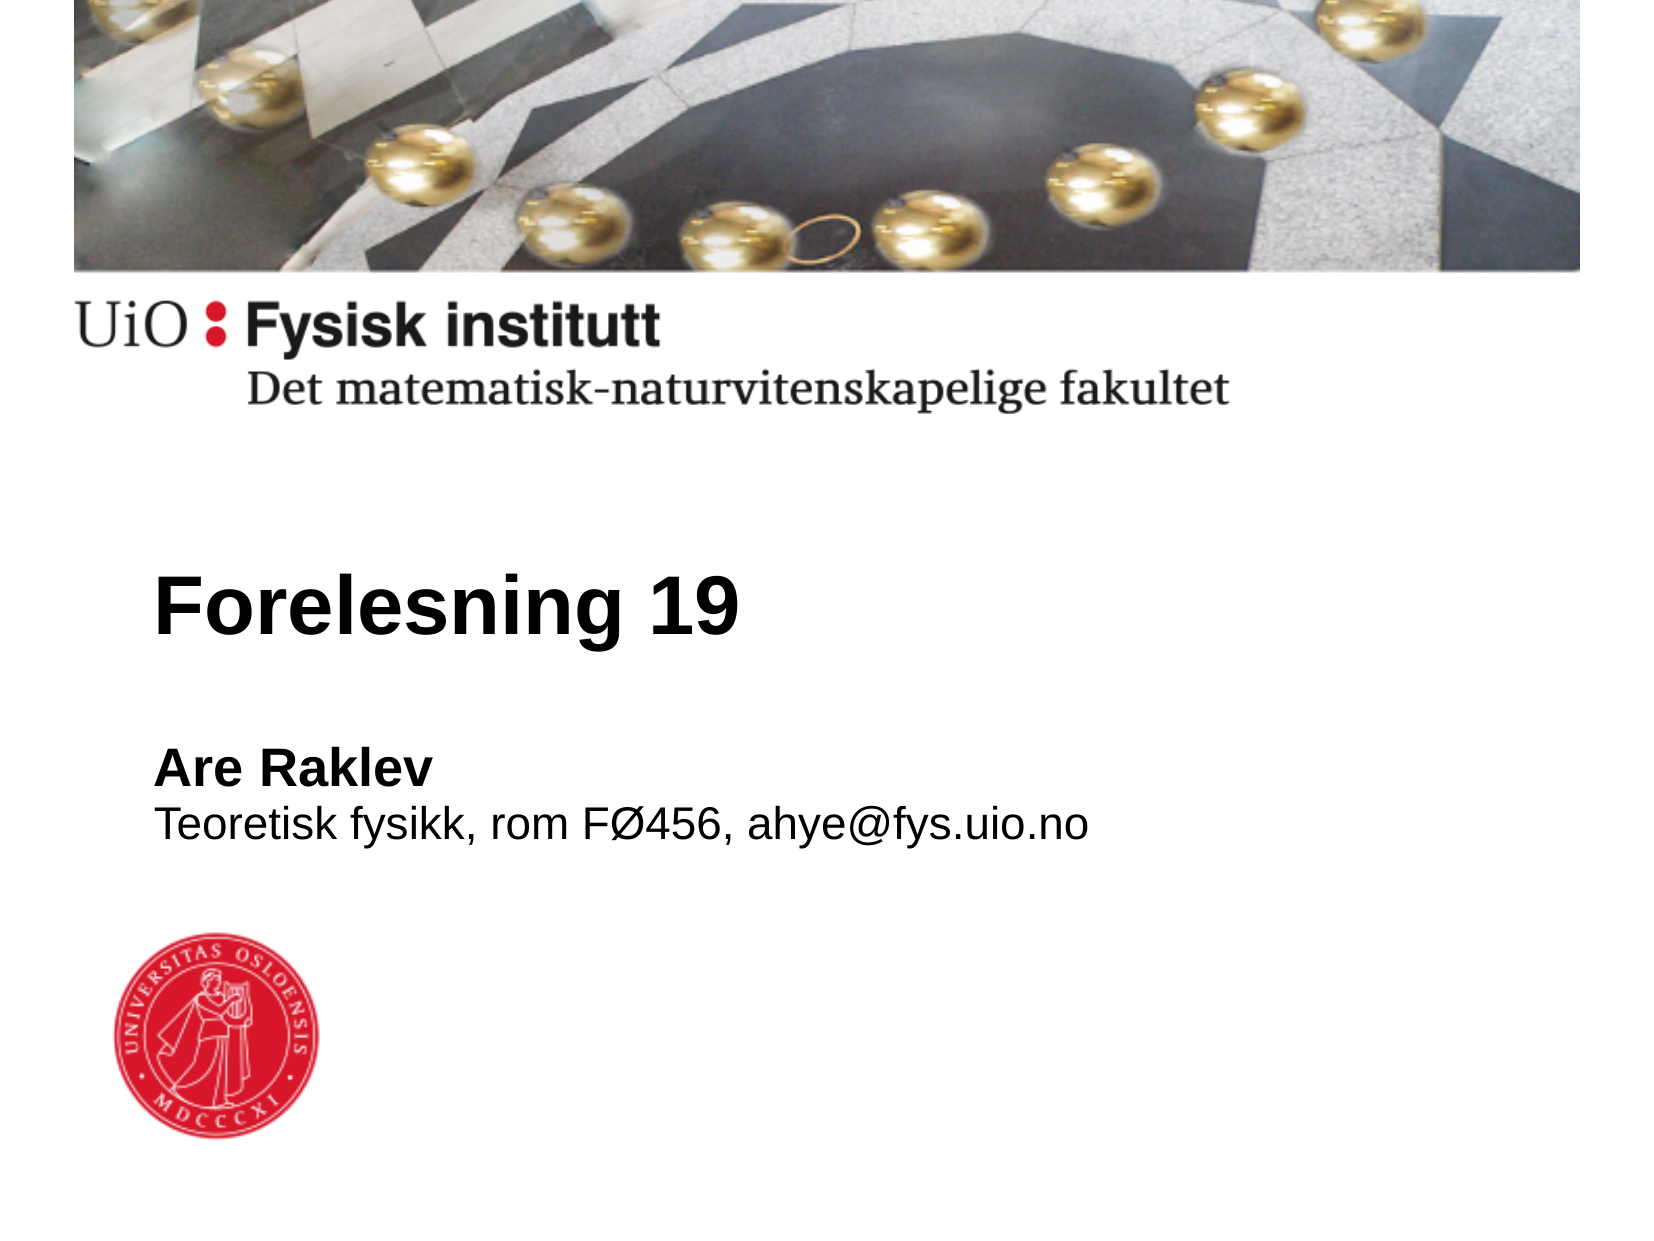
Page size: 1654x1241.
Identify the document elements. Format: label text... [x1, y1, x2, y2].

picture [109, 927, 326, 1147]
picture [72, 292, 1238, 420]
picture [74, 0, 1580, 280]
subtitle Forelesning 19 [153, 545, 1418, 666]
title Are Raklev Teoretisk fysikk, rom FØ456, ahye@fys.uio.no [153, 725, 1500, 862]
